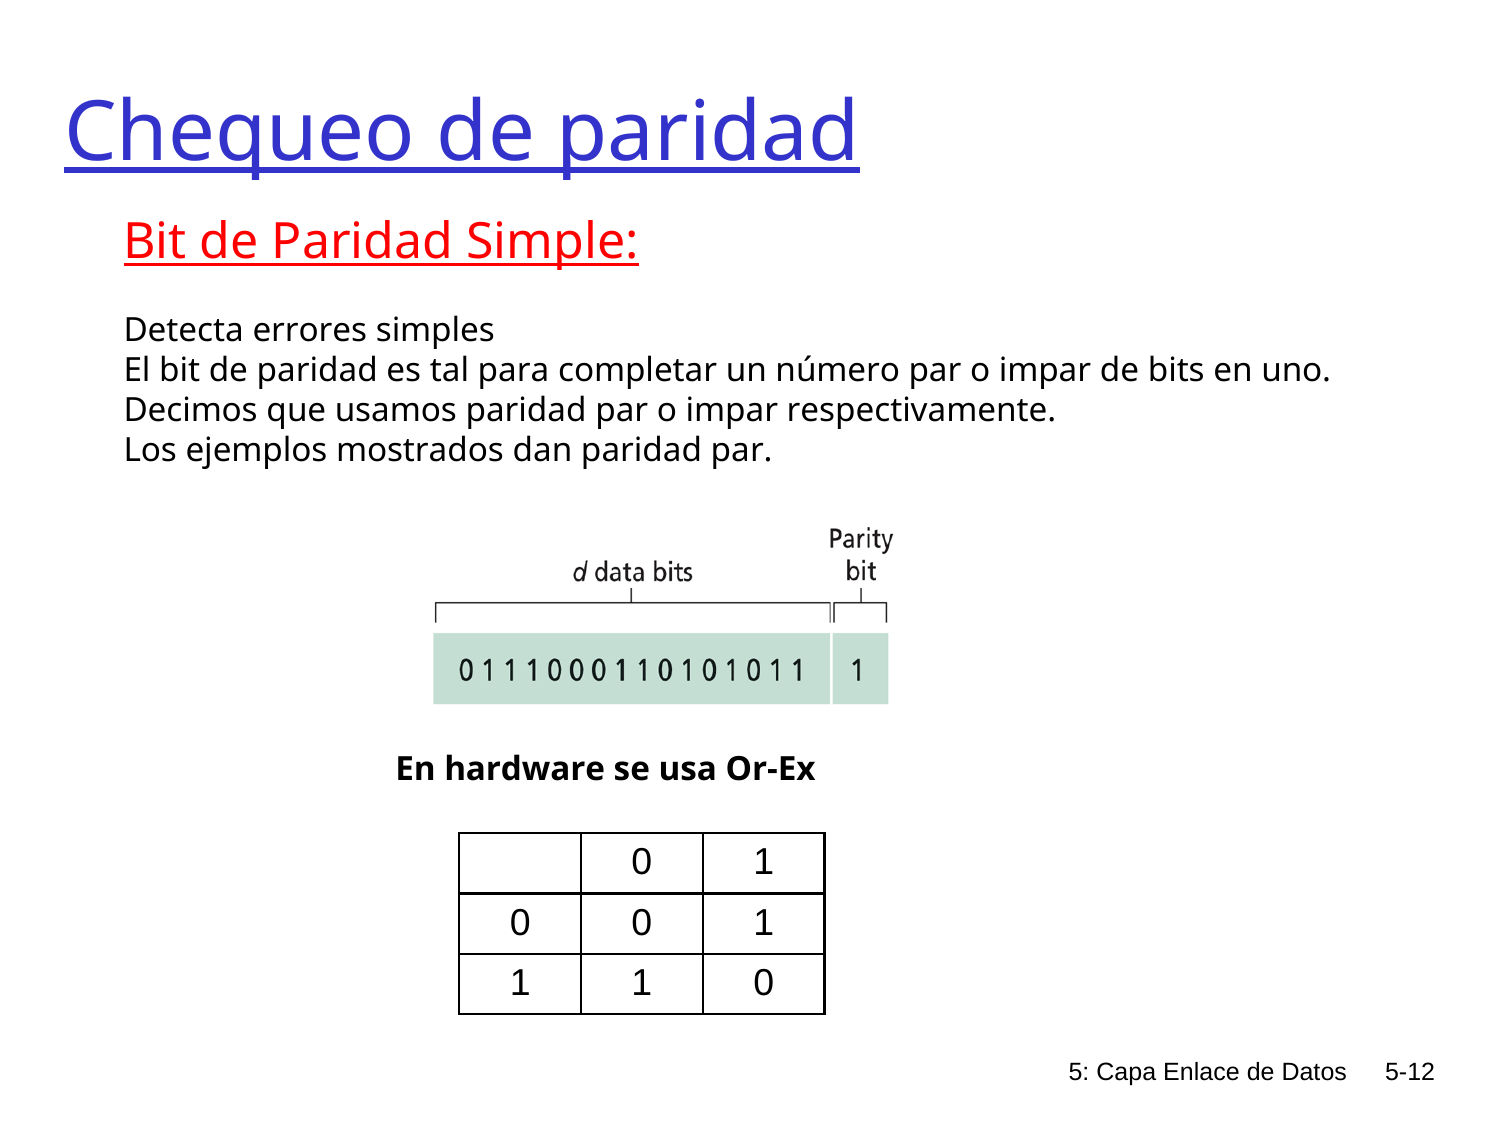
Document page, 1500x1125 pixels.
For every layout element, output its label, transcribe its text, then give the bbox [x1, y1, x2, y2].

table_cell 1 [704, 895, 823, 953]
table_cell 1 [582, 955, 702, 1013]
table_cell 1 [460, 955, 580, 1013]
title Chequeo de paridad [49, 59, 925, 198]
picture [429, 527, 917, 715]
text_box Bit de Paridad Simple: Detecta errores simples El bit de paridad es tal para completar un número par o impar de bits en uno. Decimos que usamos paridad par o impar respectivamente. Los ejemplos mostrados dan paridad par. [108, 200, 1373, 477]
table_cell 0 [582, 895, 702, 953]
text_box En hardware se usa Or-Ex [380, 739, 893, 795]
table_header [460, 834, 580, 892]
table_cell 0 [704, 955, 823, 1013]
table_header 1 [704, 834, 823, 892]
table_cell 0 [460, 895, 580, 953]
table_header 0 [582, 834, 702, 892]
